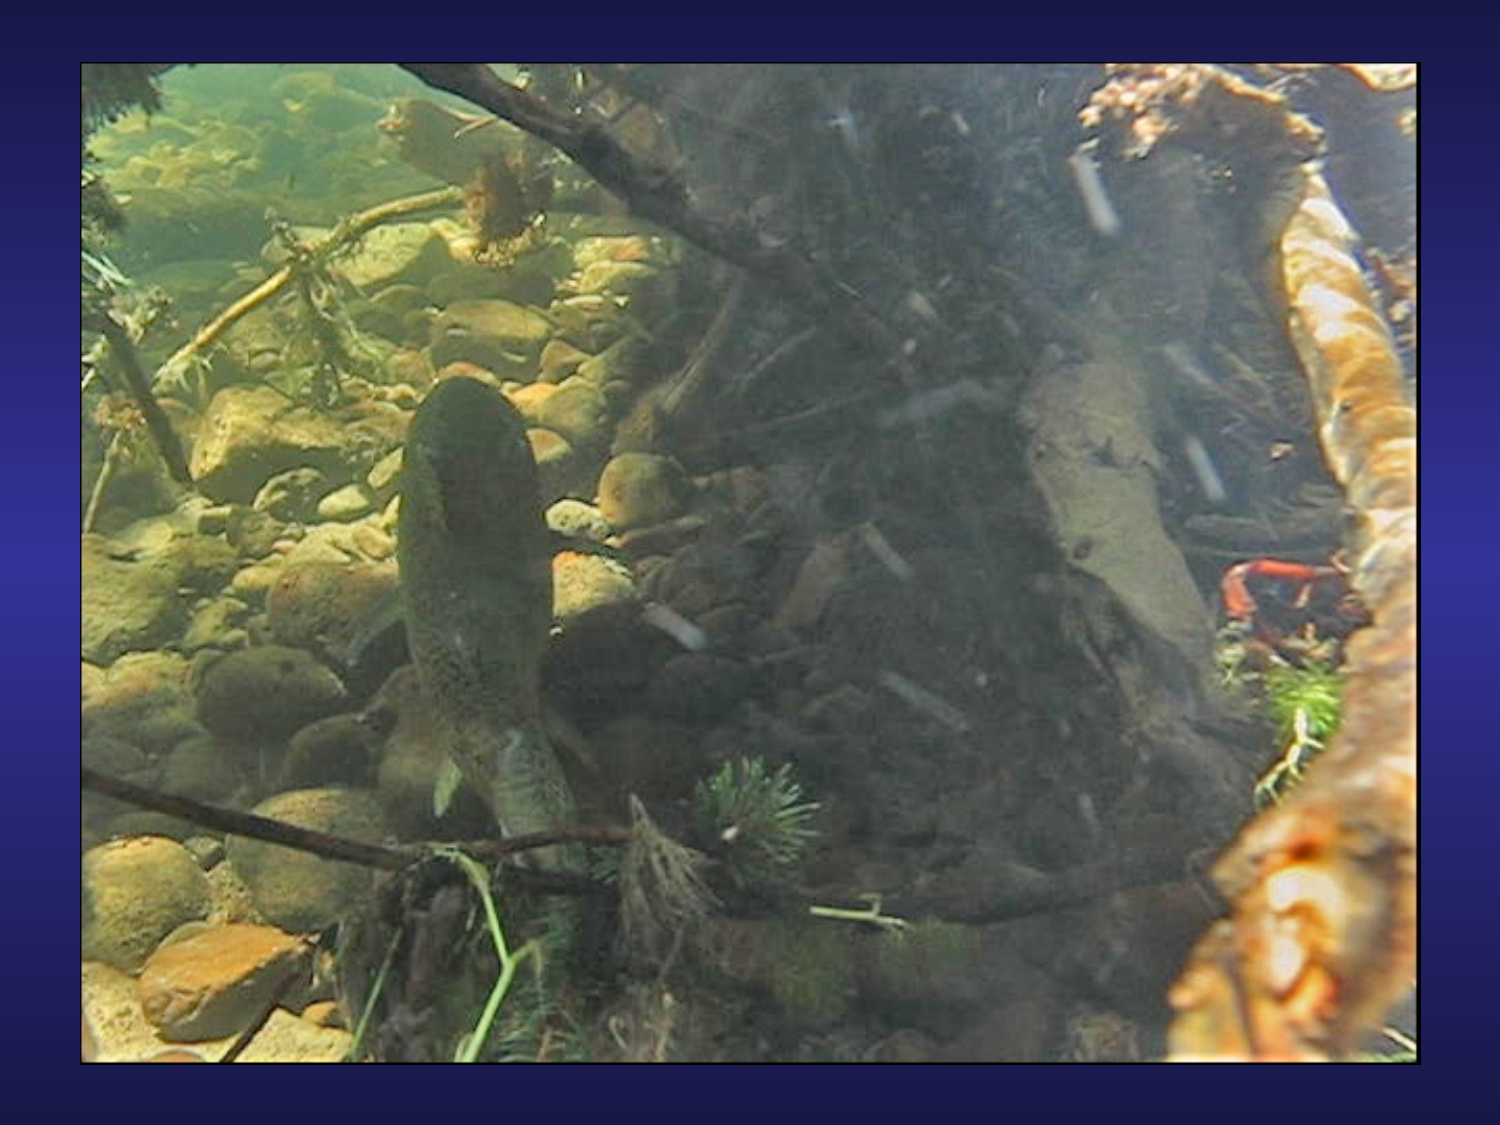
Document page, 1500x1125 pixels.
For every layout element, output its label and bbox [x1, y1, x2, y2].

picture [80, 62, 1421, 1065]
